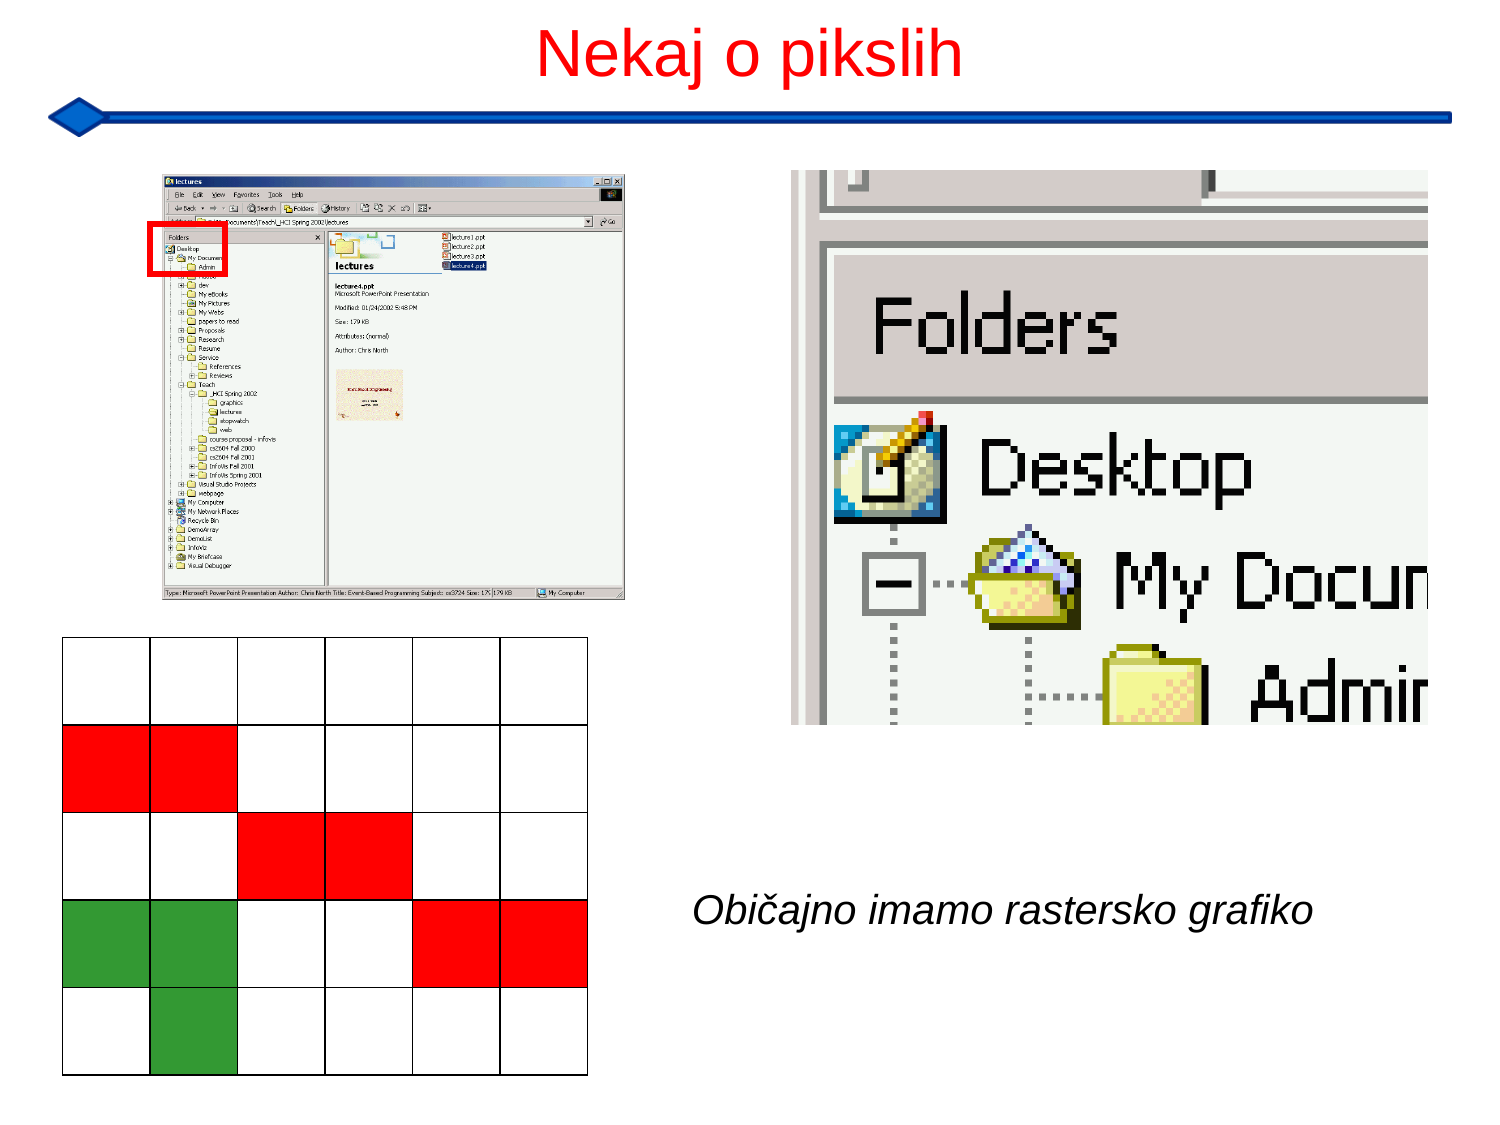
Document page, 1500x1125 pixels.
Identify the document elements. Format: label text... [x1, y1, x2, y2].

chart [791, 170, 1428, 726]
picture [48, 100, 1452, 137]
chart [162, 174, 625, 601]
text_box [62, 637, 588, 1075]
text_box Običajno imamo rastersko grafiko [677, 875, 1330, 941]
chart [162, 227, 222, 271]
title Nekaj o pikslih [12, 0, 1488, 100]
